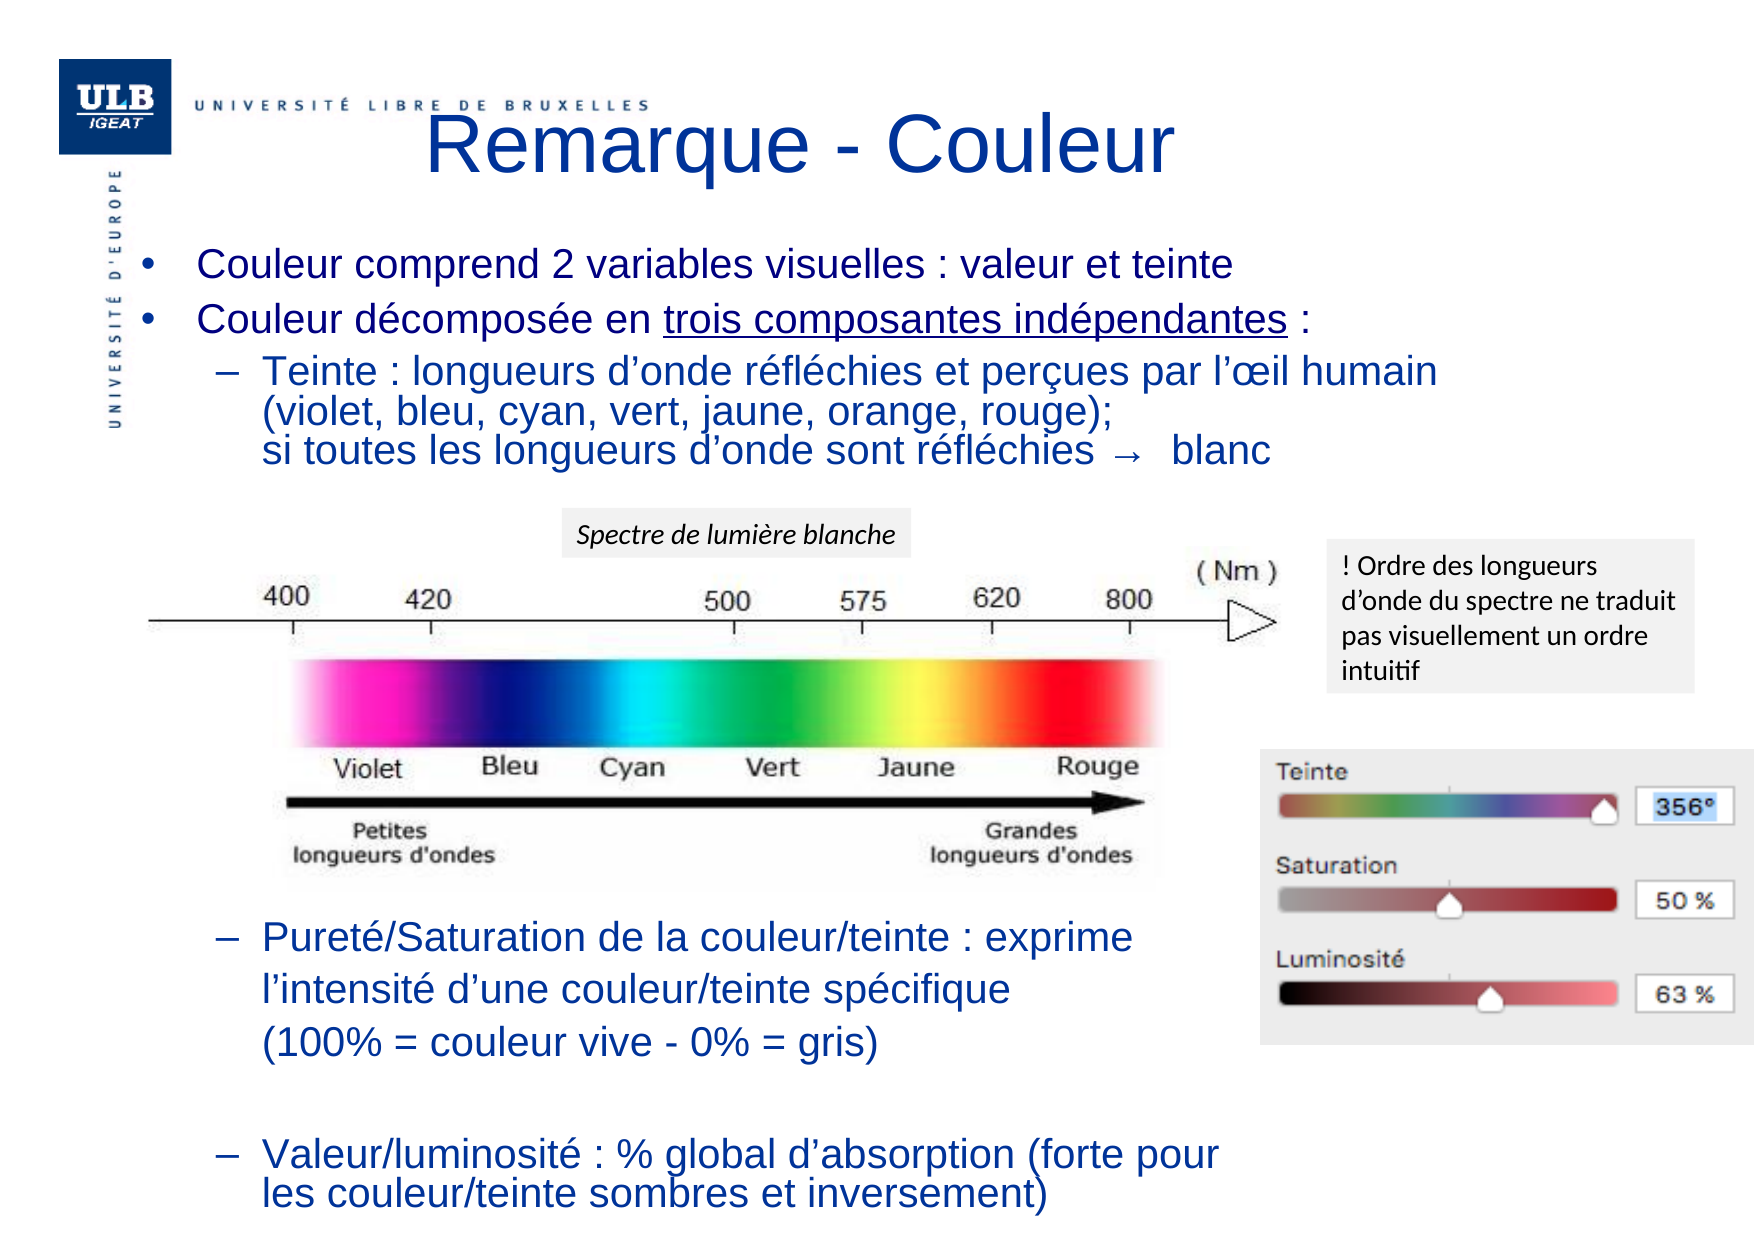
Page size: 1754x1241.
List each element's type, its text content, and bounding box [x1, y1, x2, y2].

title Remarque - Couleur [132, 64, 1469, 234]
list Couleur comprend 2 variables visuelles : valeur et teinte Couleur décomposée en trois composantes indépendantes : Teinte : longueurs d’onde réfléchies et perçues par l’œil humain (violet, bleu, cyan, vert, jaune, orange, rouge); si toutes les longueurs d’onde sont réfléchies → blanc Pureté/Saturation de la couleur/teinte : exprime l’intensité d’une couleur/teinte spécifique (100% = couleur vive - 0% = gris) Valeur/luminosité : % global d’absorption (forte pour les couleur/teinte sombres et inversement) [140, 892, 1695, 1241]
text_box Spectre de lumière blanche [561, 507, 912, 558]
picture [59, 59, 1754, 1182]
list Couleur comprend 2 variables visuelles : valeur et teinte Couleur décomposée en trois composantes indépendantes : Teinte : longueurs d’onde réfléchies et perçues par l’œil humain (violet, bleu, cyan, vert, jaune, orange, rouge); si toutes les longueurs d’onde sont réfléchies → blanc Pureté/Saturation de la couleur/teinte : exprime l’intensité d’une couleur/teinte spécifique (100% = couleur vive - 0% = gris) Valeur/luminosité : % global d’absorption (forte pour les couleur/teinte sombres et inversement) [140, 247, 1695, 749]
text_box ! Ordre des longueurs d’onde du spectre ne traduit pas visuellement un ordre intuitif [1326, 538, 1695, 694]
